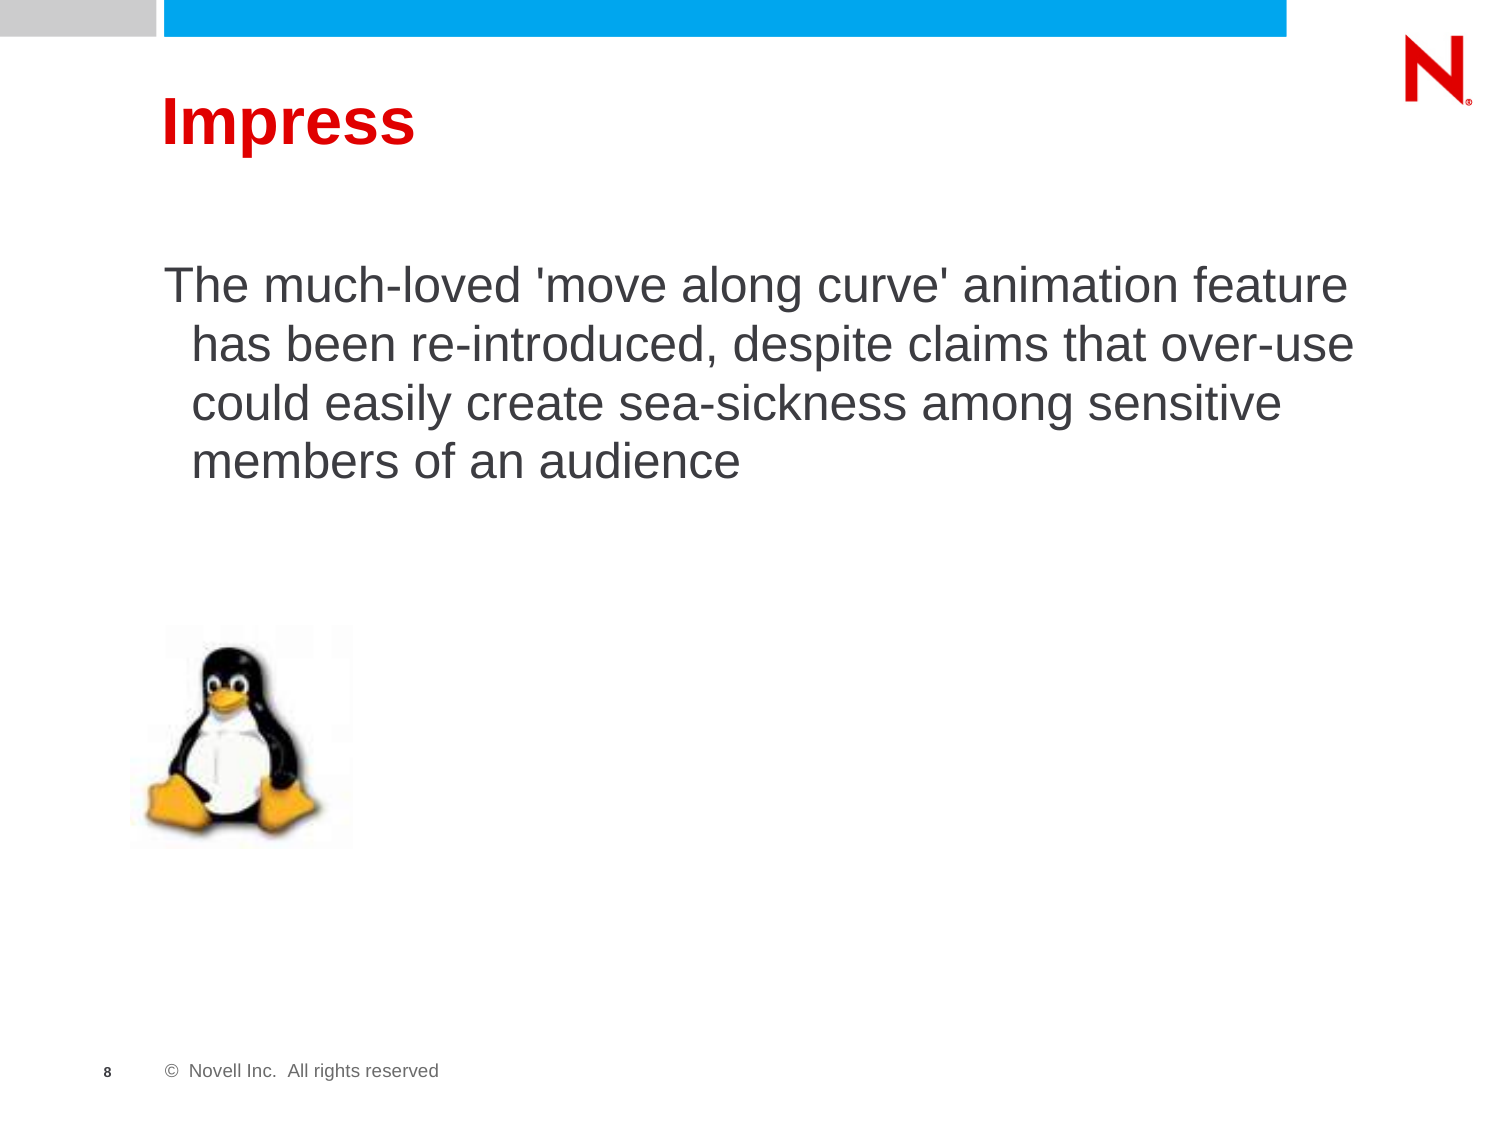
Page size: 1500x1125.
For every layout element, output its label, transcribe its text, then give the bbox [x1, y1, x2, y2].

picture [1403, 32, 1473, 107]
title Impress [161, 41, 1383, 205]
list The much-loved 'move along curve' animation feature has been re-introduced, despite claims that over-use could easily create sea-sickness among sensitive members of an audience [163, 254, 1404, 986]
picture [130, 625, 353, 849]
